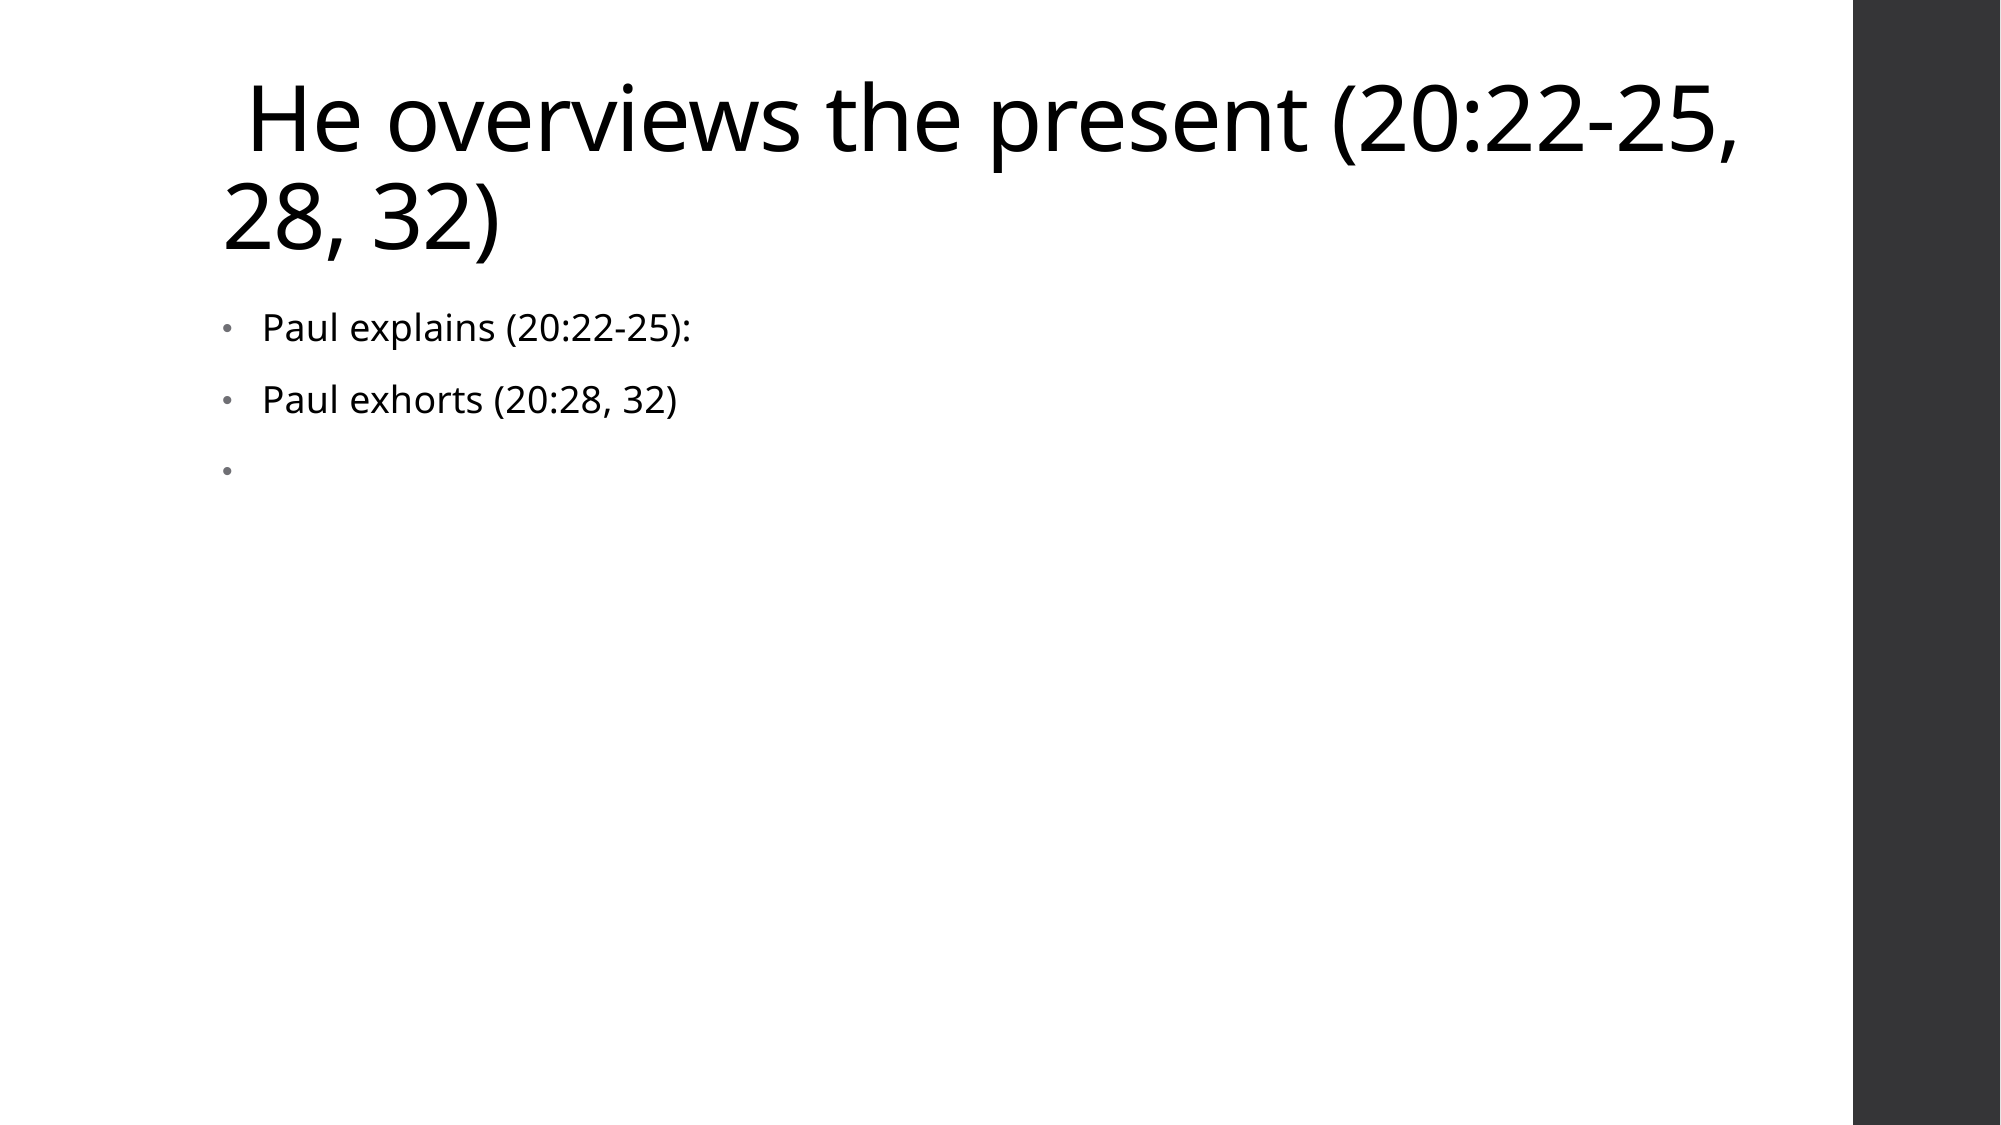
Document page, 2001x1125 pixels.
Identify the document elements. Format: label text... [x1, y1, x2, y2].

list Paul explains (20:22-25): Paul exhorts (20:28, 32) [206, 299, 1617, 1014]
title He overviews the present (20:22-25, 28, 32) [206, 60, 1797, 278]
